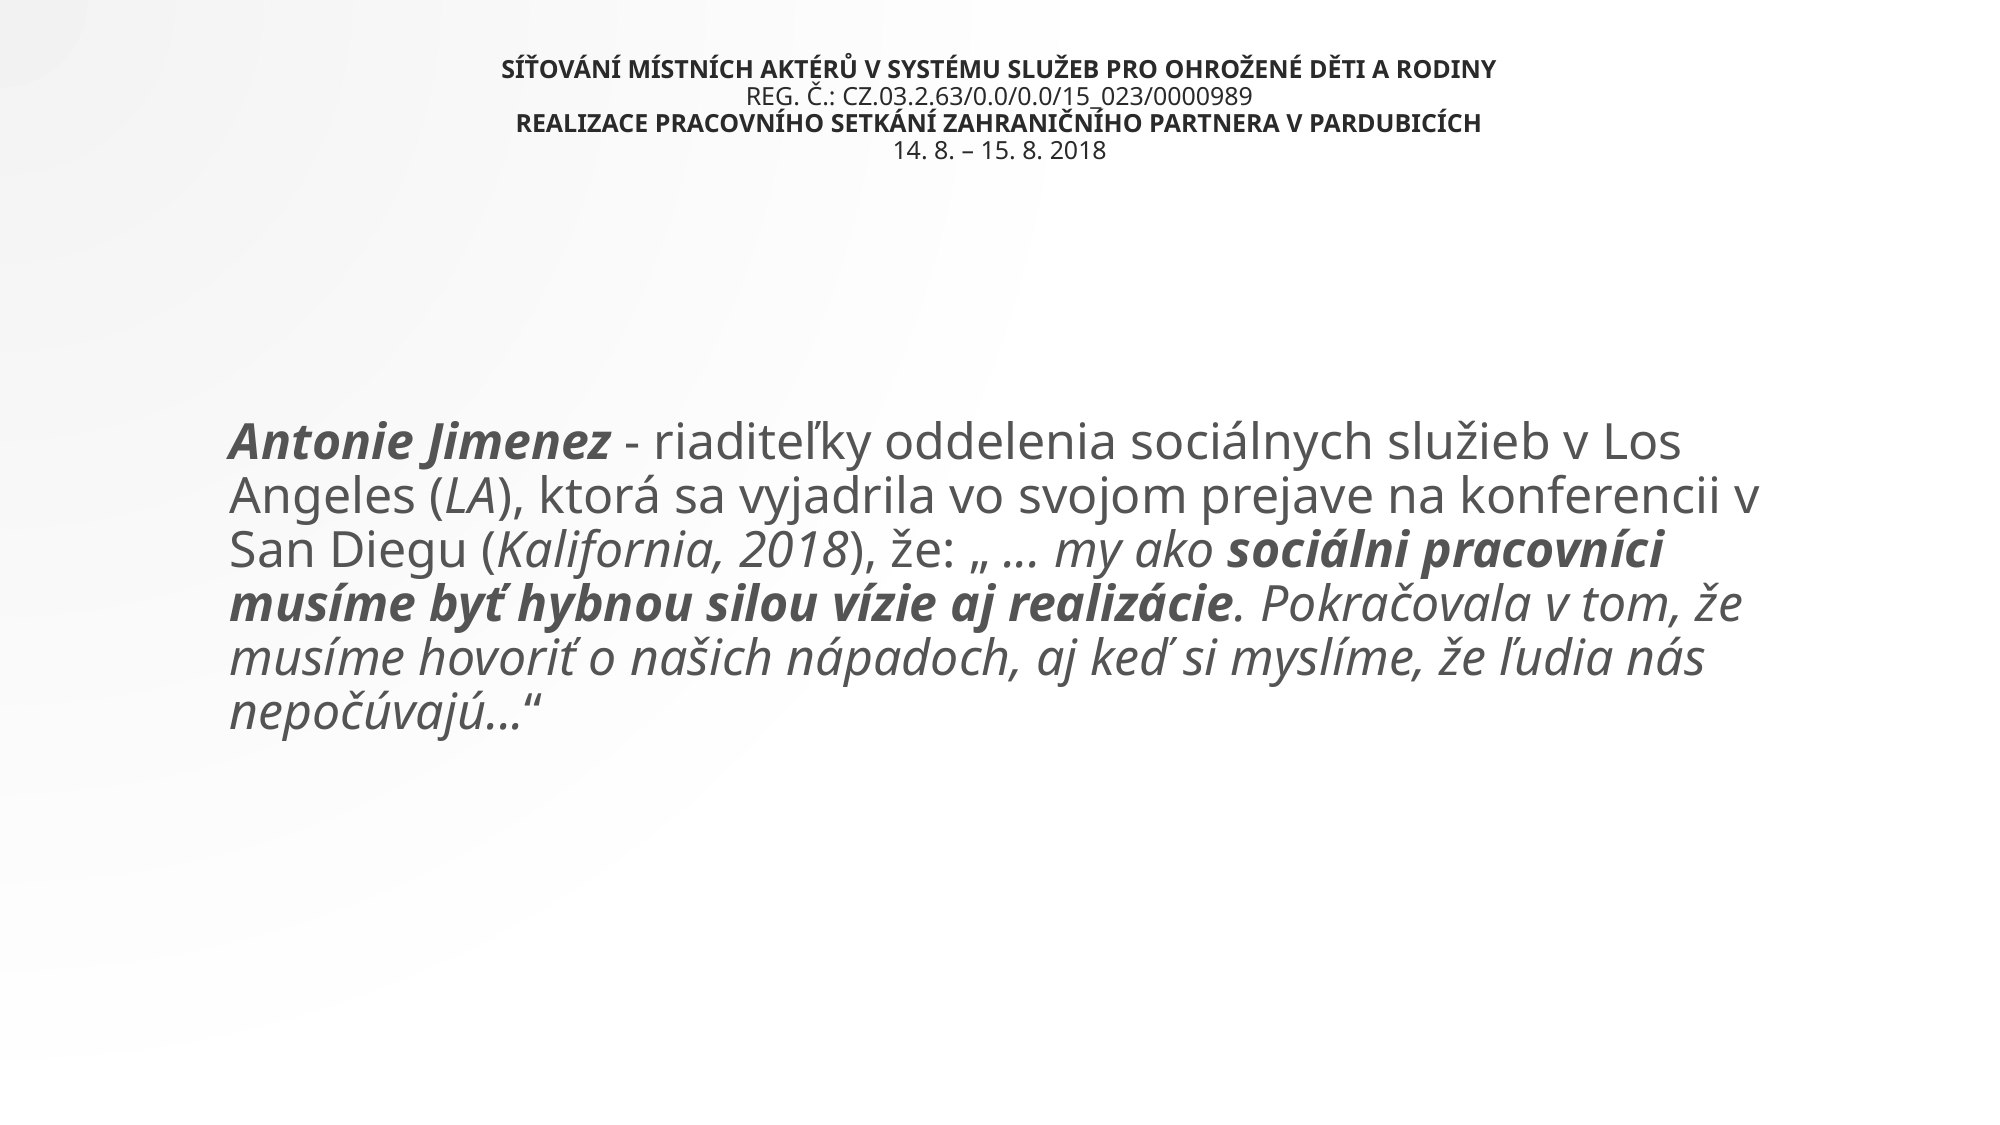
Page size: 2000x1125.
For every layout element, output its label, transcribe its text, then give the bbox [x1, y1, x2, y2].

list Antonie Jimenez - riaditeľky oddelenia sociálnych služieb v Los Angeles (LA), ktorá sa vyjadrila vo svojom prejave na konferencii v San Diegu (Kalifornia, 2018), že: „ ... my ako sociálni pracovníci musíme byť hybnou silou vízie aj realizácie. Pokračovala v tom, že musíme hovoriť o našich nápadoch, aj keď si myslíme, že ľudia nás nepočúvajú...“ [199, 408, 1800, 1013]
title Síťování místních aktérů v systému služeb pro ohrožené děti a rodiny reg. č.: CZ.03.2.63/0.0/0.0/15_023/0000989 Realizace pracovního setkání zahraničního partnera v Pardubicích 14. 8. – 15. 8. 2018 [199, 45, 1800, 173]
